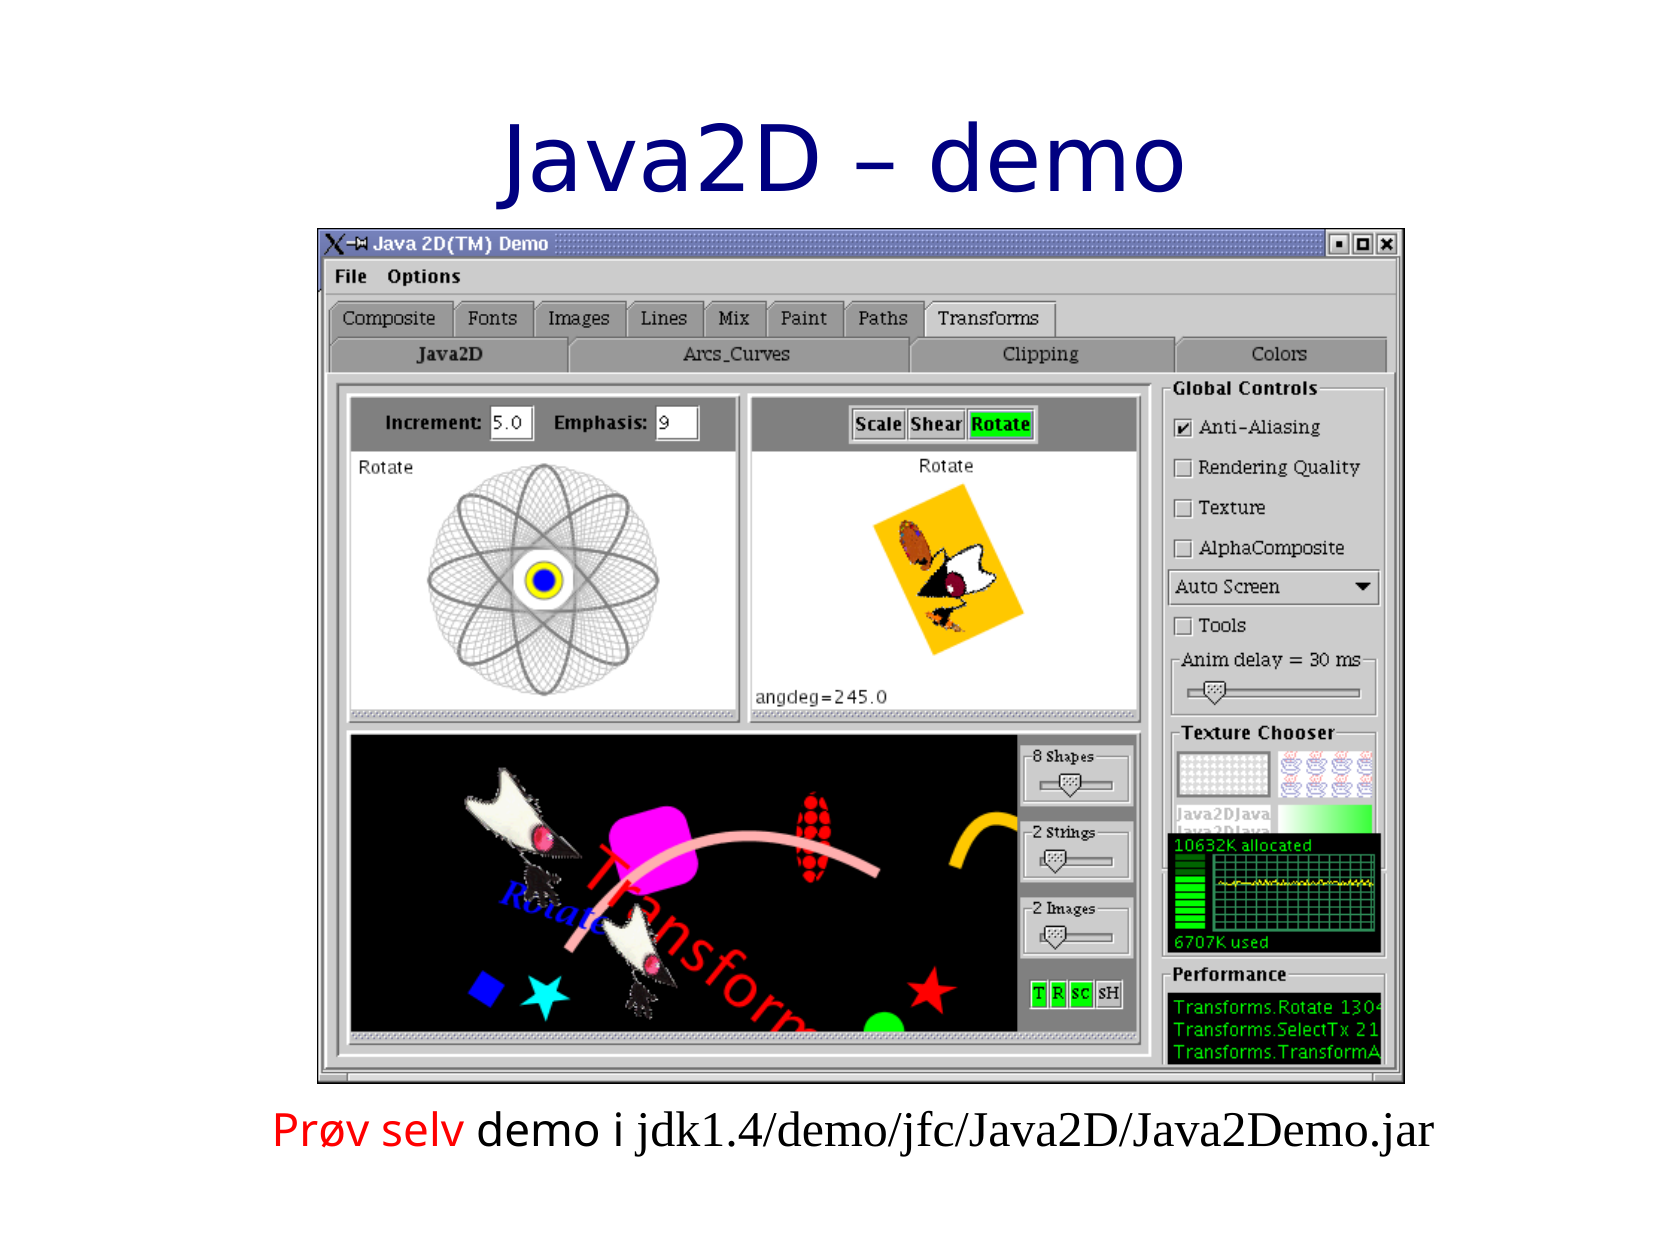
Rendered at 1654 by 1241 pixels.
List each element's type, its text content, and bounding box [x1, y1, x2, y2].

text_box Prøv selv demo i jdk1.4/demo/jfc/Java2D/Java2Demo.jar [271, 1097, 1586, 1212]
title Java2D – demo [156, 55, 1534, 263]
picture [317, 228, 1405, 1084]
